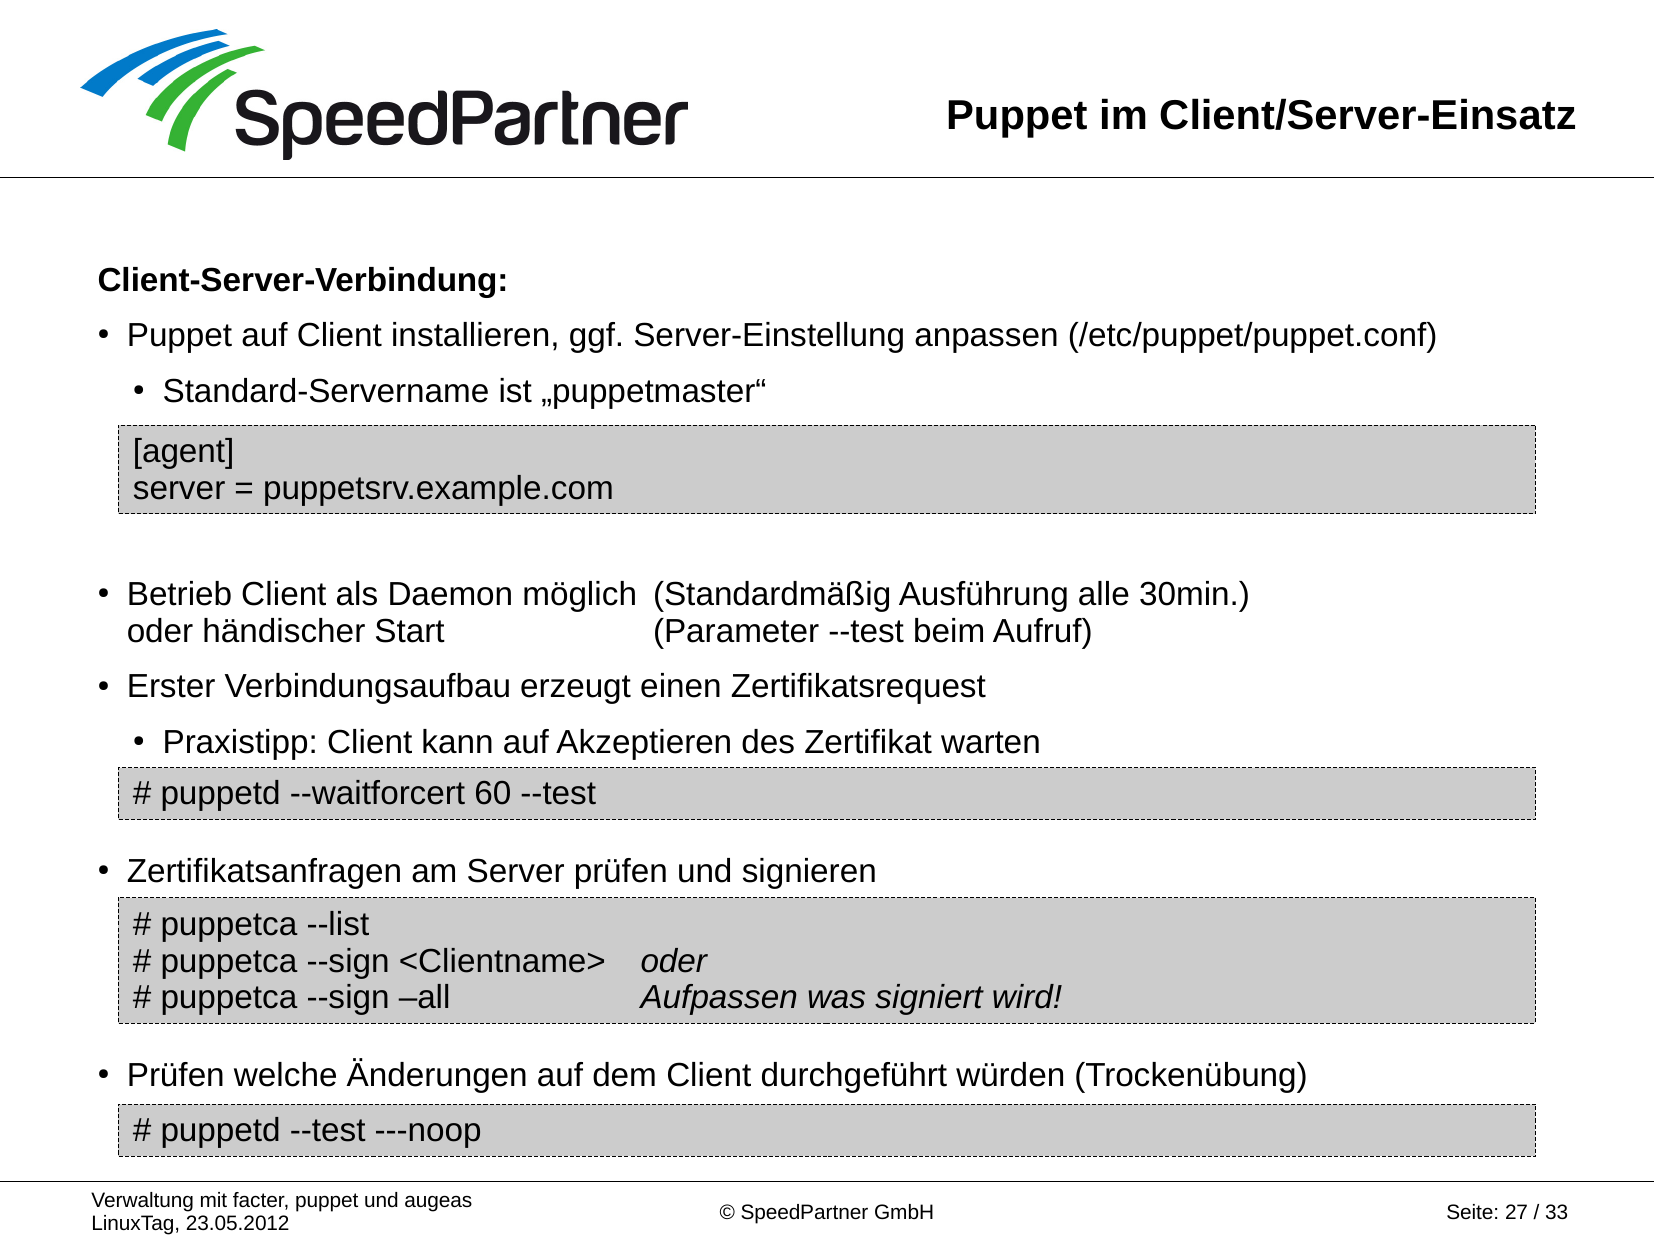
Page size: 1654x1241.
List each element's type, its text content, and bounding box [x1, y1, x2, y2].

text_box Client-Server-Verbindung: Puppet auf Client installieren, ggf. Server-Einstellung anpassen (/etc/puppet/puppet.conf) Standard-Servername ist „puppetmaster“ Betrieb Client als Daemon möglich (Standardmäßig Ausführung alle 30min.) oder händischer Start (Parameter --test beim Aufruf) Erster Verbindungsaufbau erzeugt einen Zertifikatsrequest Praxistipp: Client kann auf Akzeptieren des Zertifikat warten Zertifikatsanfragen am Server prüfen und signieren Prüfen welche Änderungen auf dem Client durchgeführt würden (Trockenübung) [82, 253, 1565, 1177]
text_box [agent] server = puppetsrv.example.com [118, 425, 1536, 514]
text_box # puppetca --list # puppetca --sign <Clientname> oder # puppetca --sign –all Aufpassen was signiert wird! [118, 897, 1536, 1024]
title Puppet im Client/Server-Einsatz [590, 70, 1577, 160]
text_box # puppetd --waitforcert 60 --test [118, 767, 1536, 820]
picture [80, 29, 688, 160]
text_box # puppetd --test ---noop [118, 1104, 1536, 1157]
